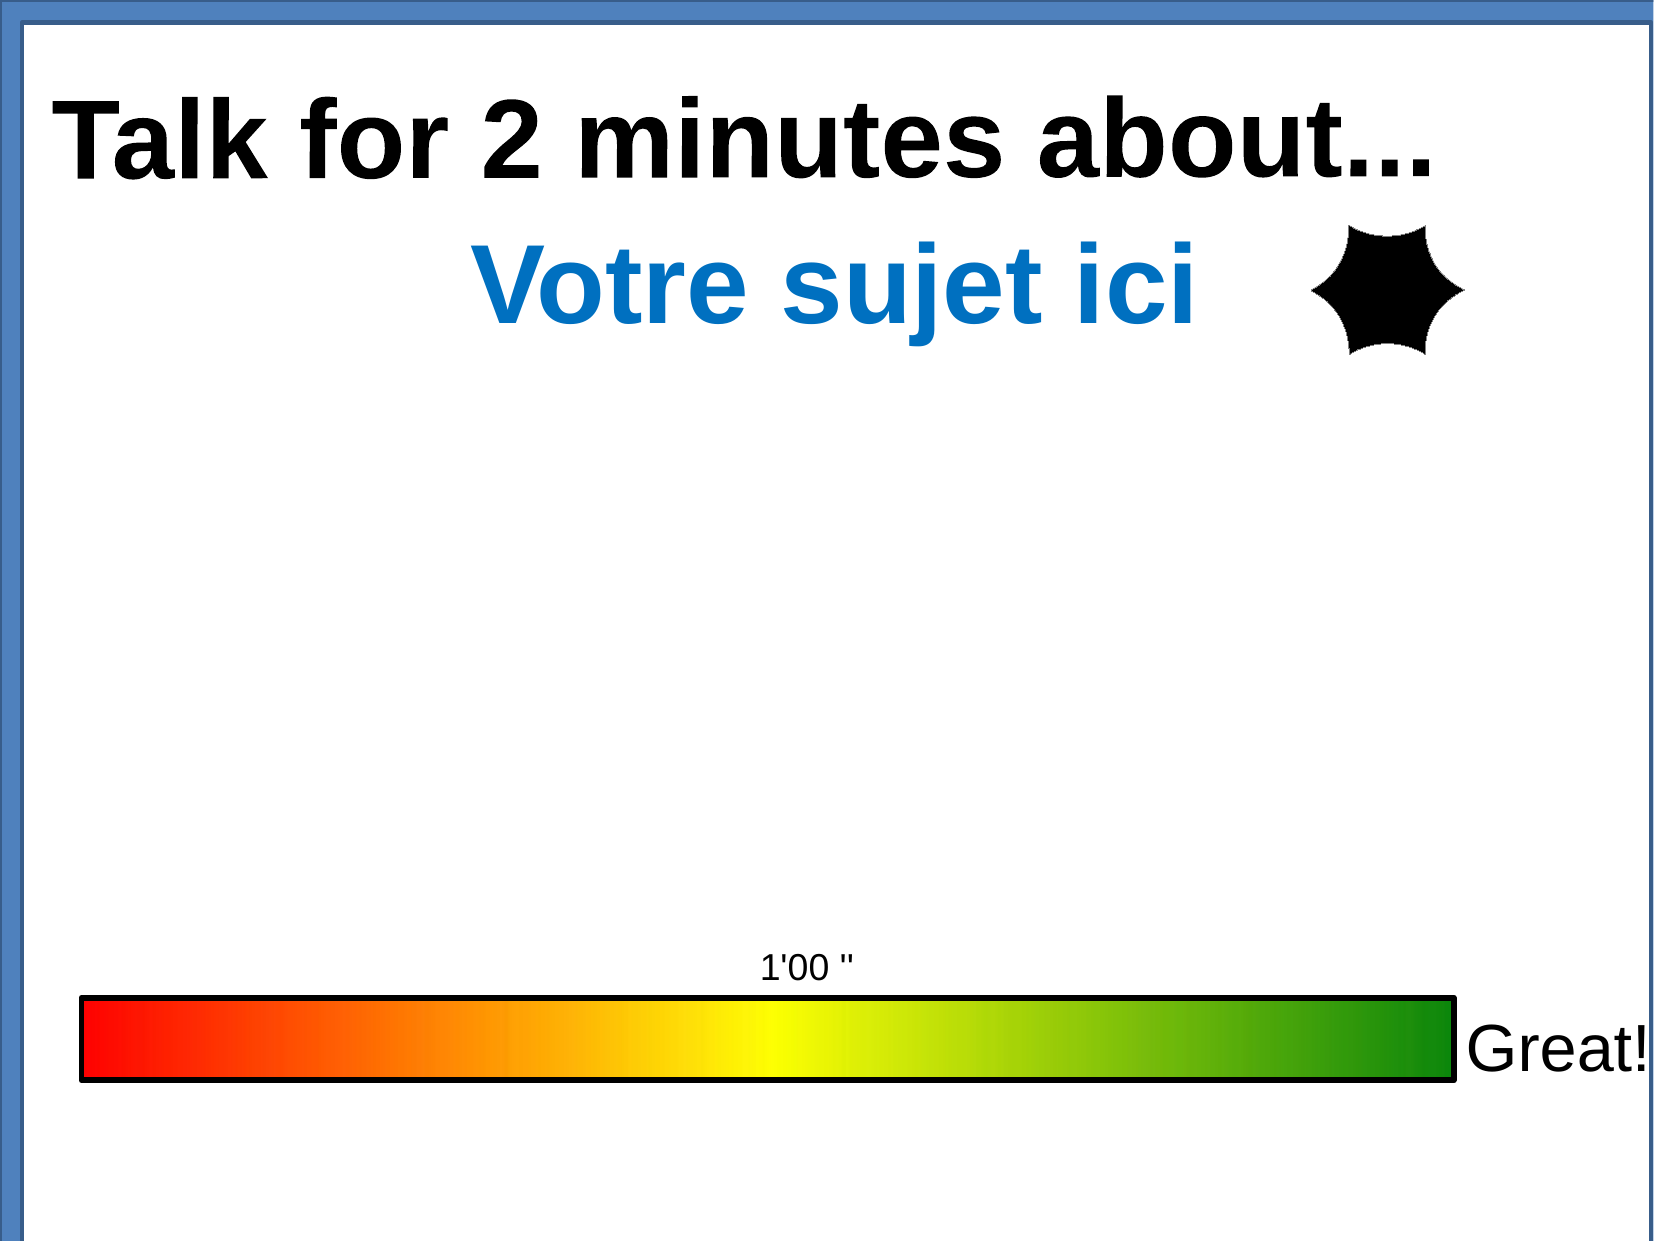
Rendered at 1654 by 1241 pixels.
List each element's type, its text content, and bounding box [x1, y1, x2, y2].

picture [84, 1001, 1450, 1077]
text_box Votre sujet ici [23, 203, 1654, 355]
text_box [0, 0, 1654, 1241]
text_box Votre sujet ici [1351, 344, 1424, 355]
text_box Great! [1450, 997, 1654, 1094]
text_box 1'00 '' [744, 938, 875, 996]
text_box Talk for 2 minutes about... [36, 55, 1643, 203]
text_box [1311, 225, 1465, 355]
